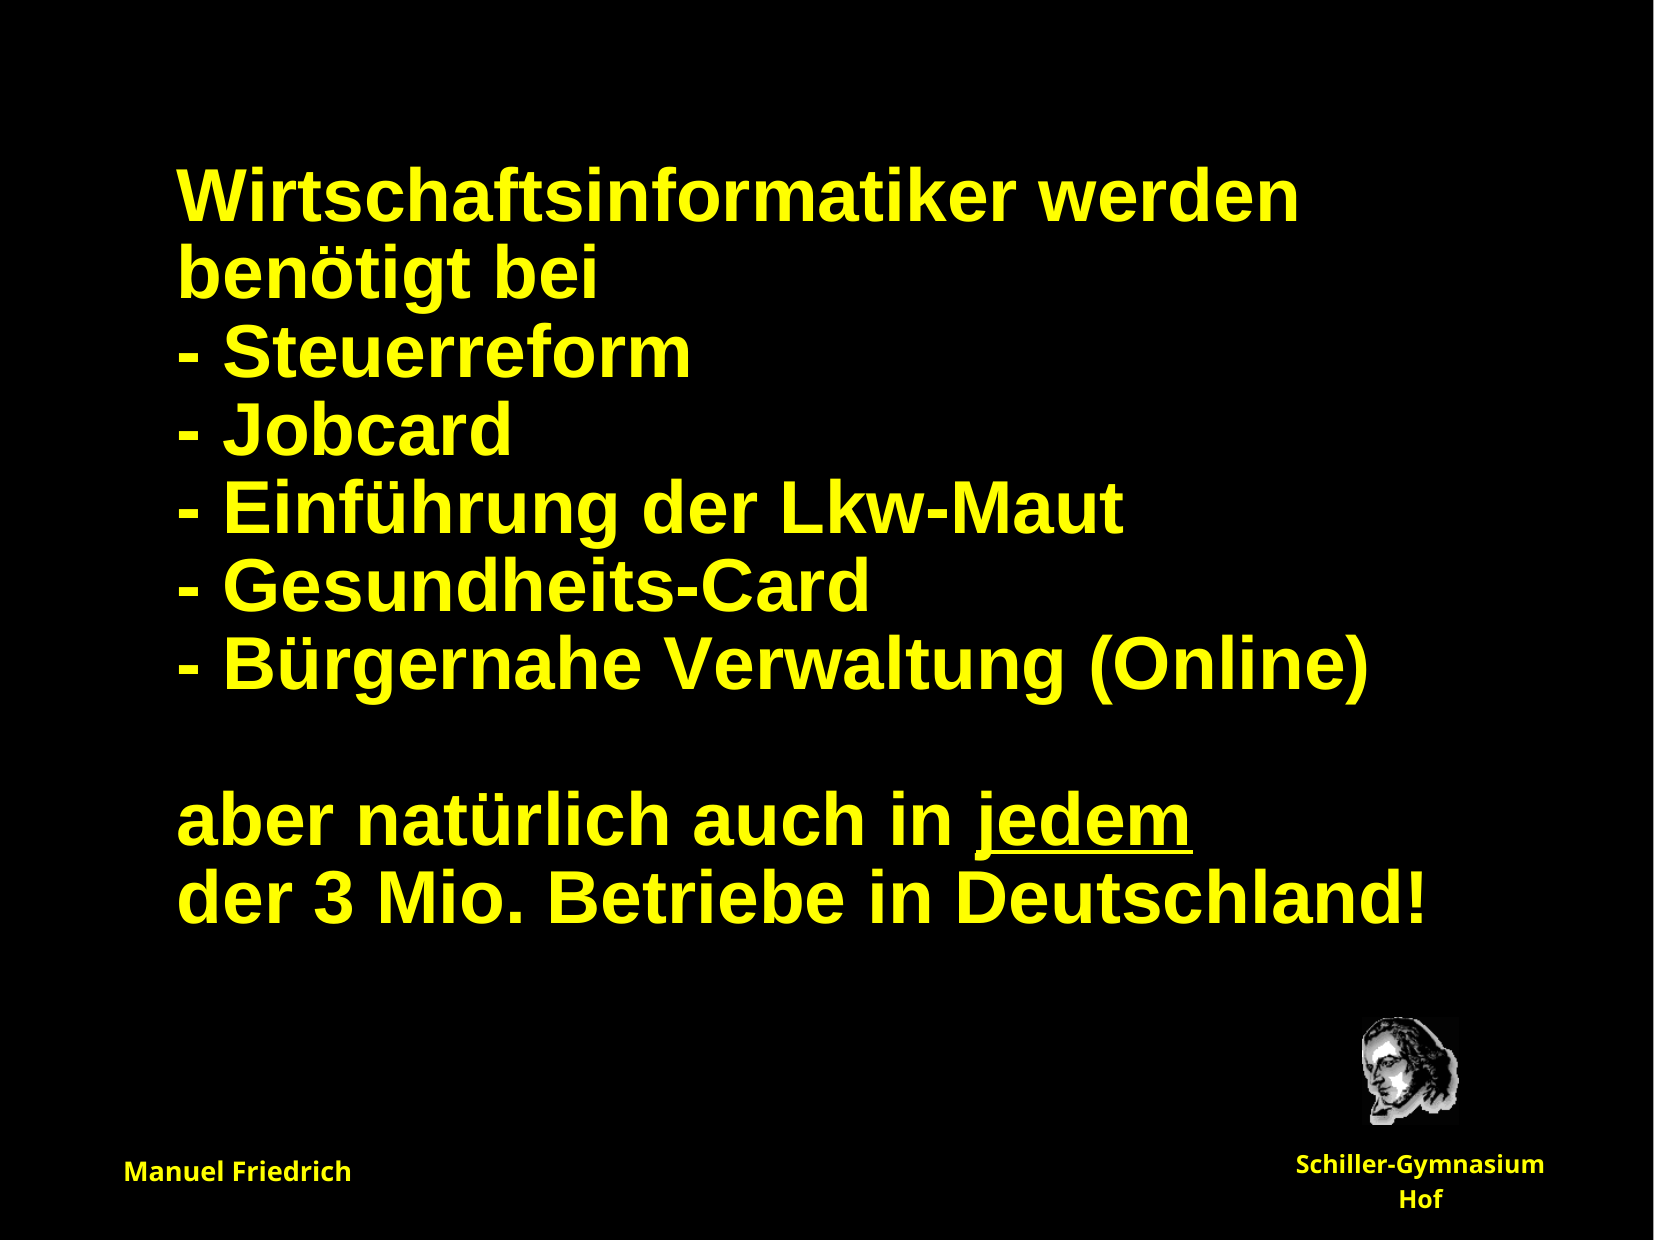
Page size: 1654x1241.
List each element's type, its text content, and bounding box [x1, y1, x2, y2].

picture [1362, 1017, 1459, 1126]
text_box Manuel Friedrich [123, 1151, 353, 1191]
text_box Wirtschaftsinformatiker werden benötigt bei - Steuerreform - Jobcard - Einführung der Lkw-Maut - Gesundheits-Card - Bürgernahe Verwaltung (Online) aber natürlich auch in jedem der 3 Mio. Betriebe in Deutschland! [176, 158, 1431, 1018]
text_box Schiller-Gymnasium Hof [1295, 1145, 1546, 1216]
